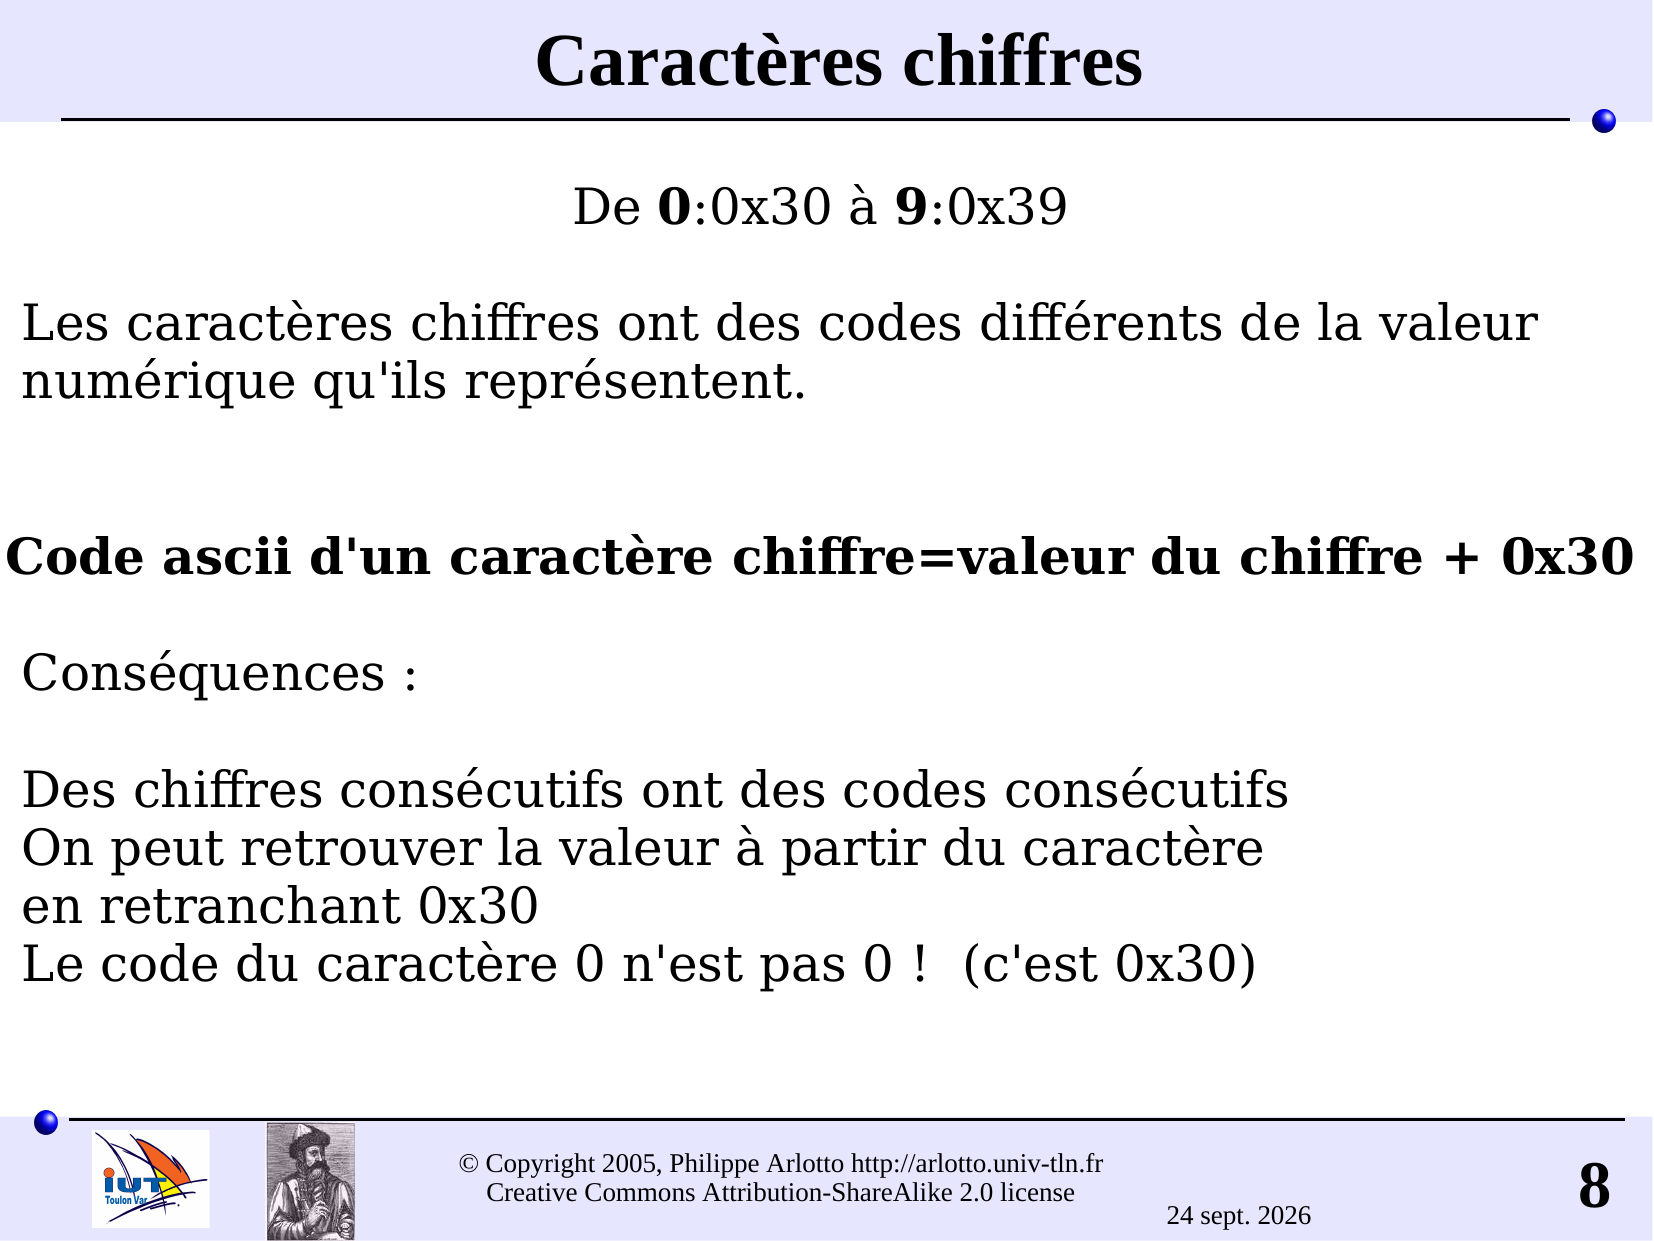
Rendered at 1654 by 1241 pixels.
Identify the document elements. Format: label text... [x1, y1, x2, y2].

title Caractères chiffres [95, 14, 1585, 107]
text_box De 0:0x30 à 9:0x39 Les caractères chiffres ont des codes différents de la valeur numérique qu'ils représentent. Code ascii d'un caractère chiffre=valeur du chiffre + 0x30 Conséquences : Des chiffres consécutifs ont des codes consécutifs On peut retrouver la valeur à partir du caractère en retranchant 0x30 Le code du caractère 0 n'est pas 0 ! (c'est 0x30) [5, 177, 1641, 994]
picture [265, 1122, 355, 1241]
